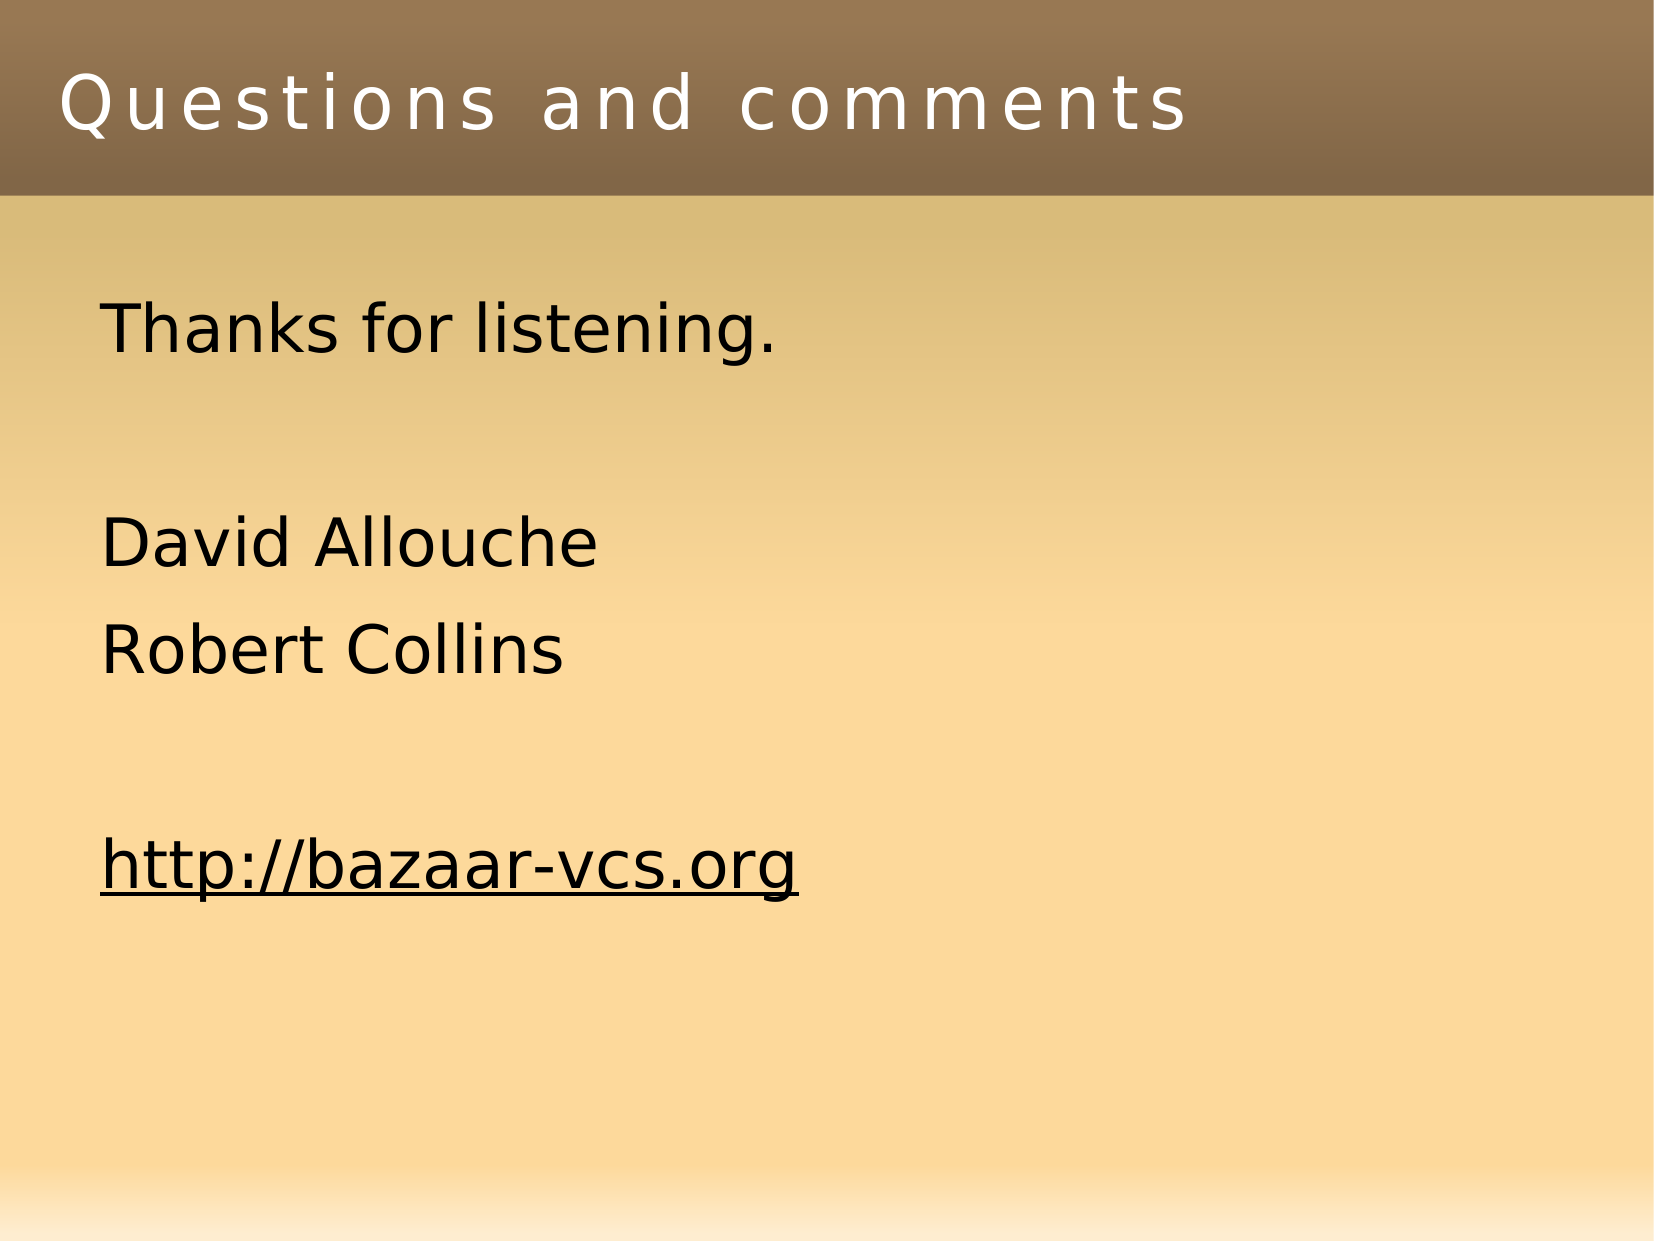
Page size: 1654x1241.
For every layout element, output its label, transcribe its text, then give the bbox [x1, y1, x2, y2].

picture [0, 0, 1654, 1241]
list Thanks for listening. David Allouche Robert Collins http://bazaar-vcs.org [82, 290, 1571, 1109]
title Questions and comments [59, 29, 1595, 178]
